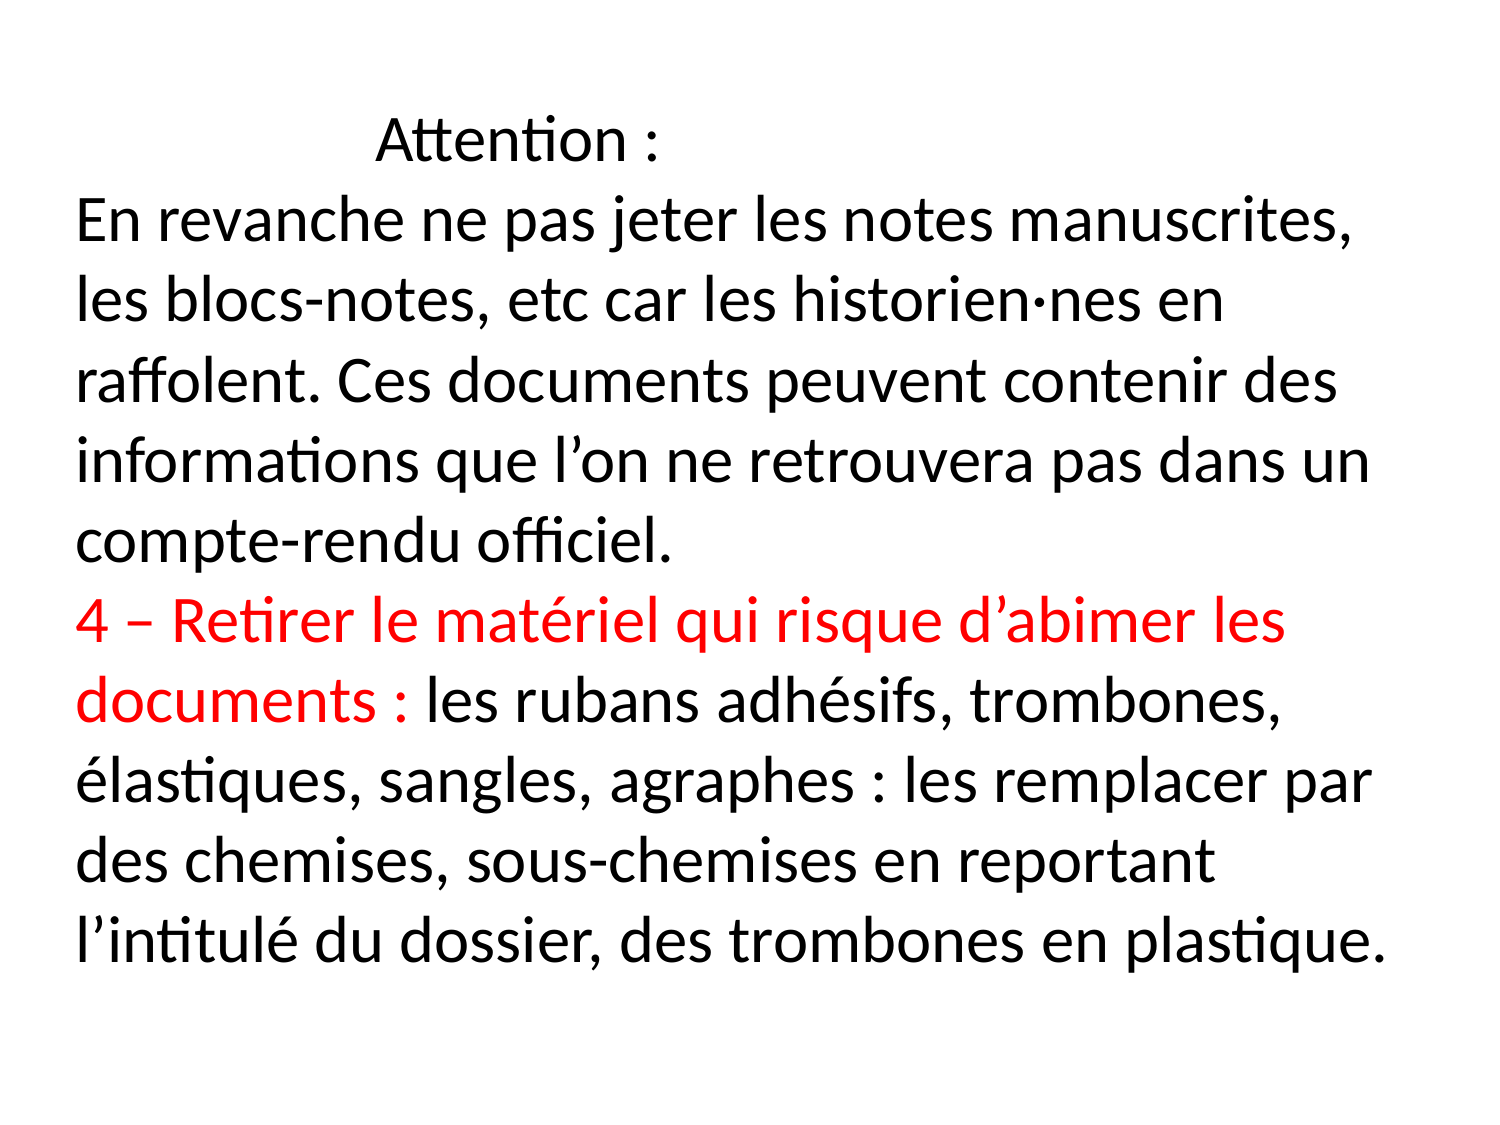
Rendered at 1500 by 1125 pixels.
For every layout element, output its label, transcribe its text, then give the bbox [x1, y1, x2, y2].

title Attention : En revanche ne pas jeter les notes manuscrites, les blocs-notes, etc car les historien·nes en raffolent. Ces documents peuvent contenir des informations que l’on ne retrouvera pas dans un compte-rendu officiel. 4 – Retirer le matériel qui risque d’abimer les documents : les rubans adhésifs, trombones, élastiques, sangles, agraphes : les remplacer par des chemises, sous-chemises en reportant l’intitulé du dossier, des trombones en plastique. [75, 45, 1425, 1106]
